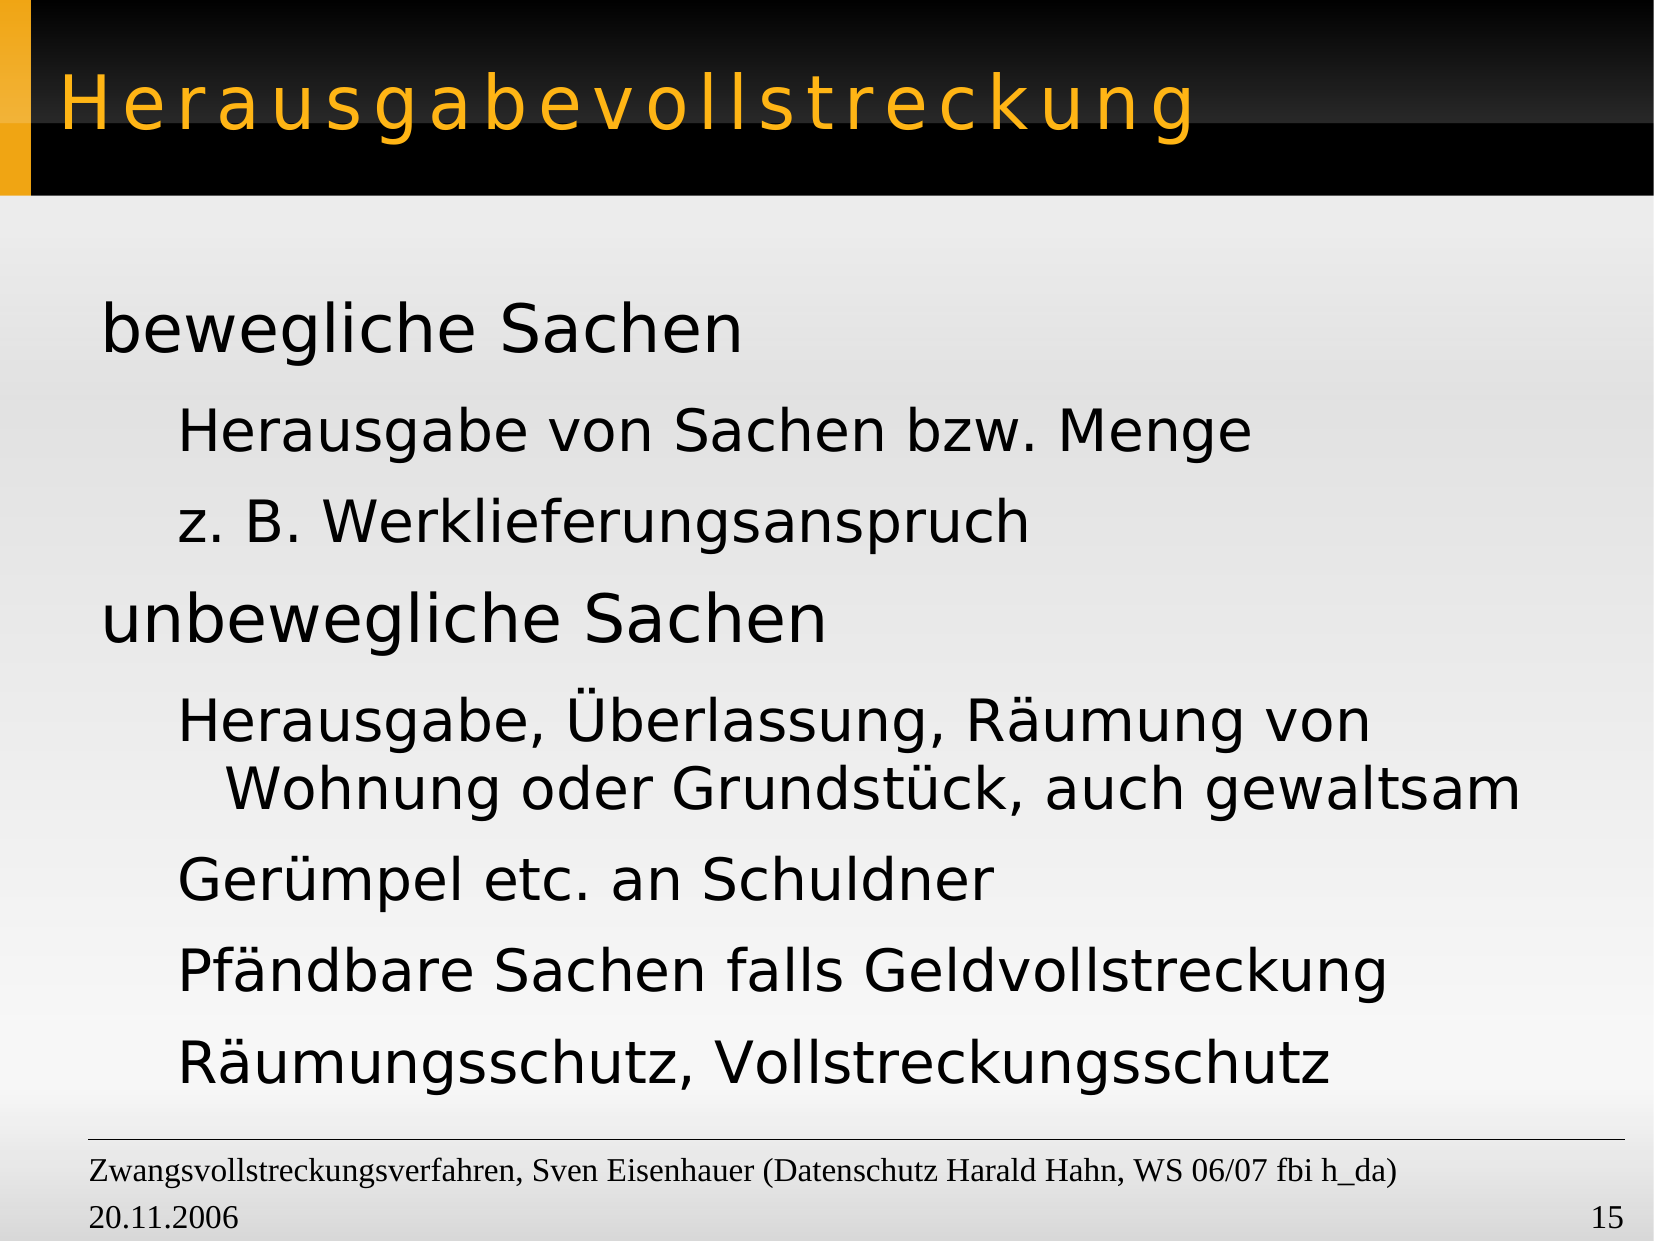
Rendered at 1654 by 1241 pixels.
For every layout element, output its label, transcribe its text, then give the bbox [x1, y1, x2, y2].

title Herausgabevollstreckung [59, 36, 1625, 171]
picture [0, 0, 1654, 1241]
list bewegliche Sachen Herausgabe von Sachen bzw. Menge z. B. Werklieferungsanspruch unbewegliche Sachen Herausgabe, Überlassung, Räumung von Wohnung oder Grundstück, auch gewaltsam Gerümpel etc. an Schuldner Pfändbare Sachen falls Geldvollstreckung Räumungsschutz, Vollstreckungsschutz [82, 290, 1571, 1098]
